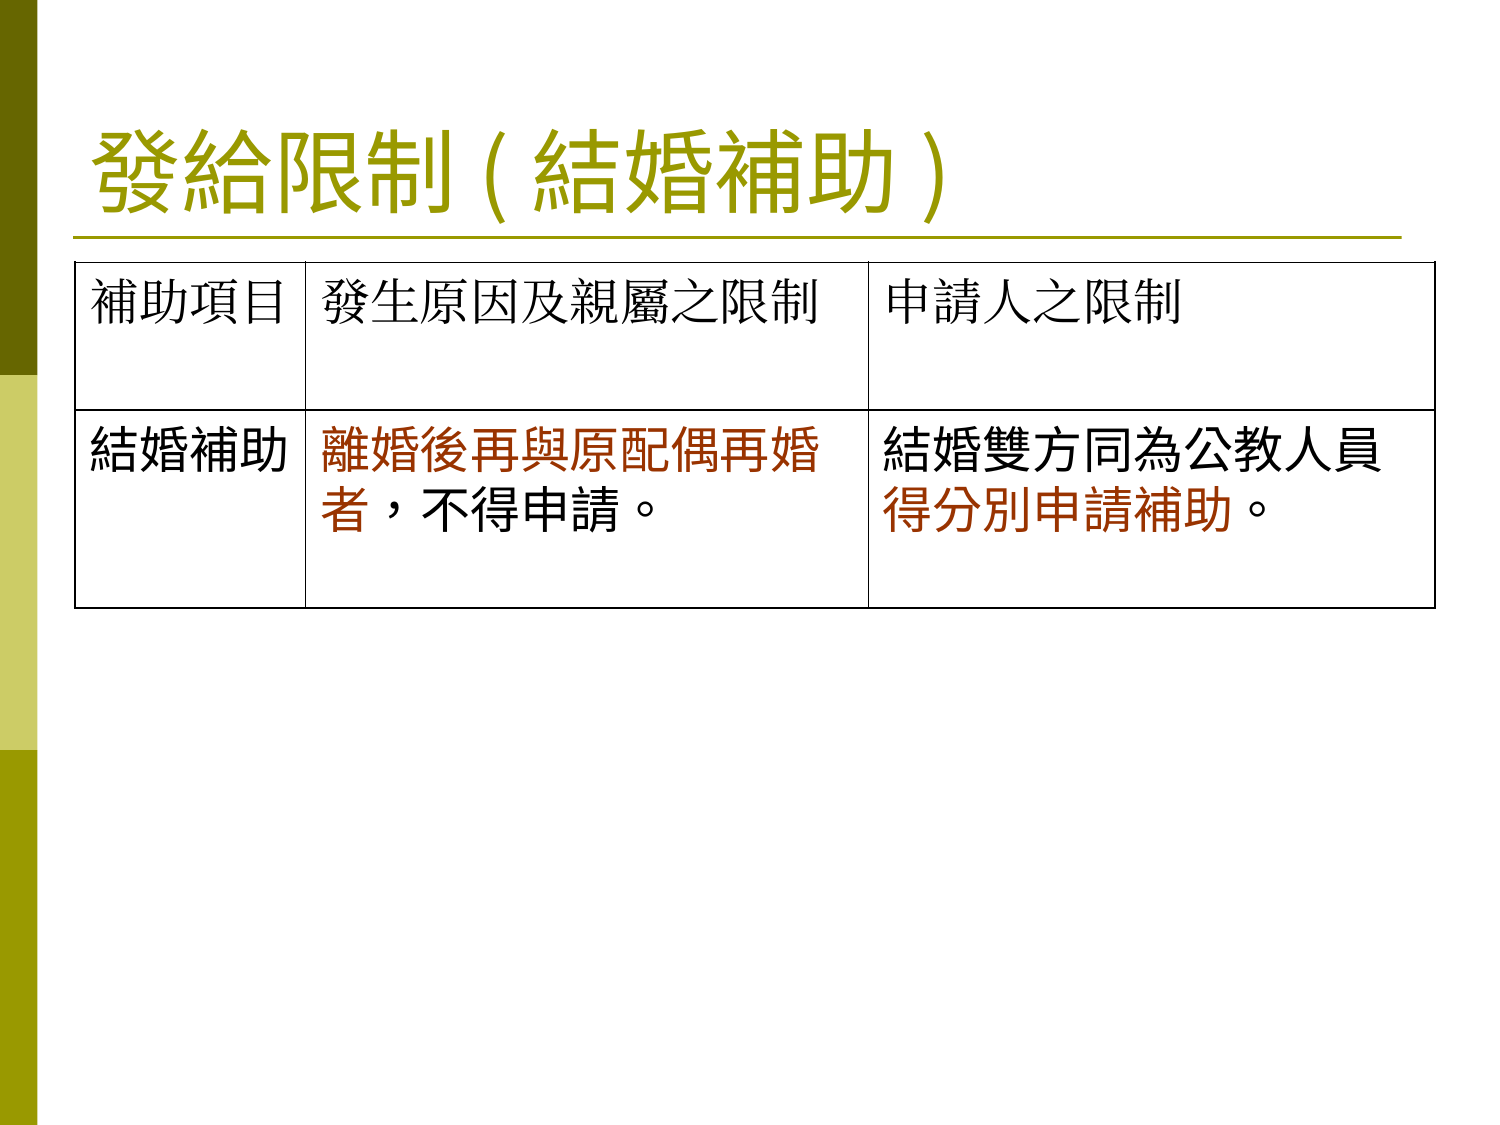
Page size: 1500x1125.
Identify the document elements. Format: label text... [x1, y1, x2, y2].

title 發給限制(結婚補助) [75, 45, 1426, 233]
table_cell 結婚雙方同為公教人員得分別申請補助。 [869, 411, 1434, 607]
table_cell 結婚補助 [76, 411, 305, 607]
table_header 申請人之限制 [869, 263, 1434, 409]
table_header 補助項目 [76, 263, 305, 409]
table_header 發生原因及親屬之限制 [306, 263, 868, 409]
table_cell 離婚後再與原配偶再婚者，不得申請。 [306, 411, 868, 607]
